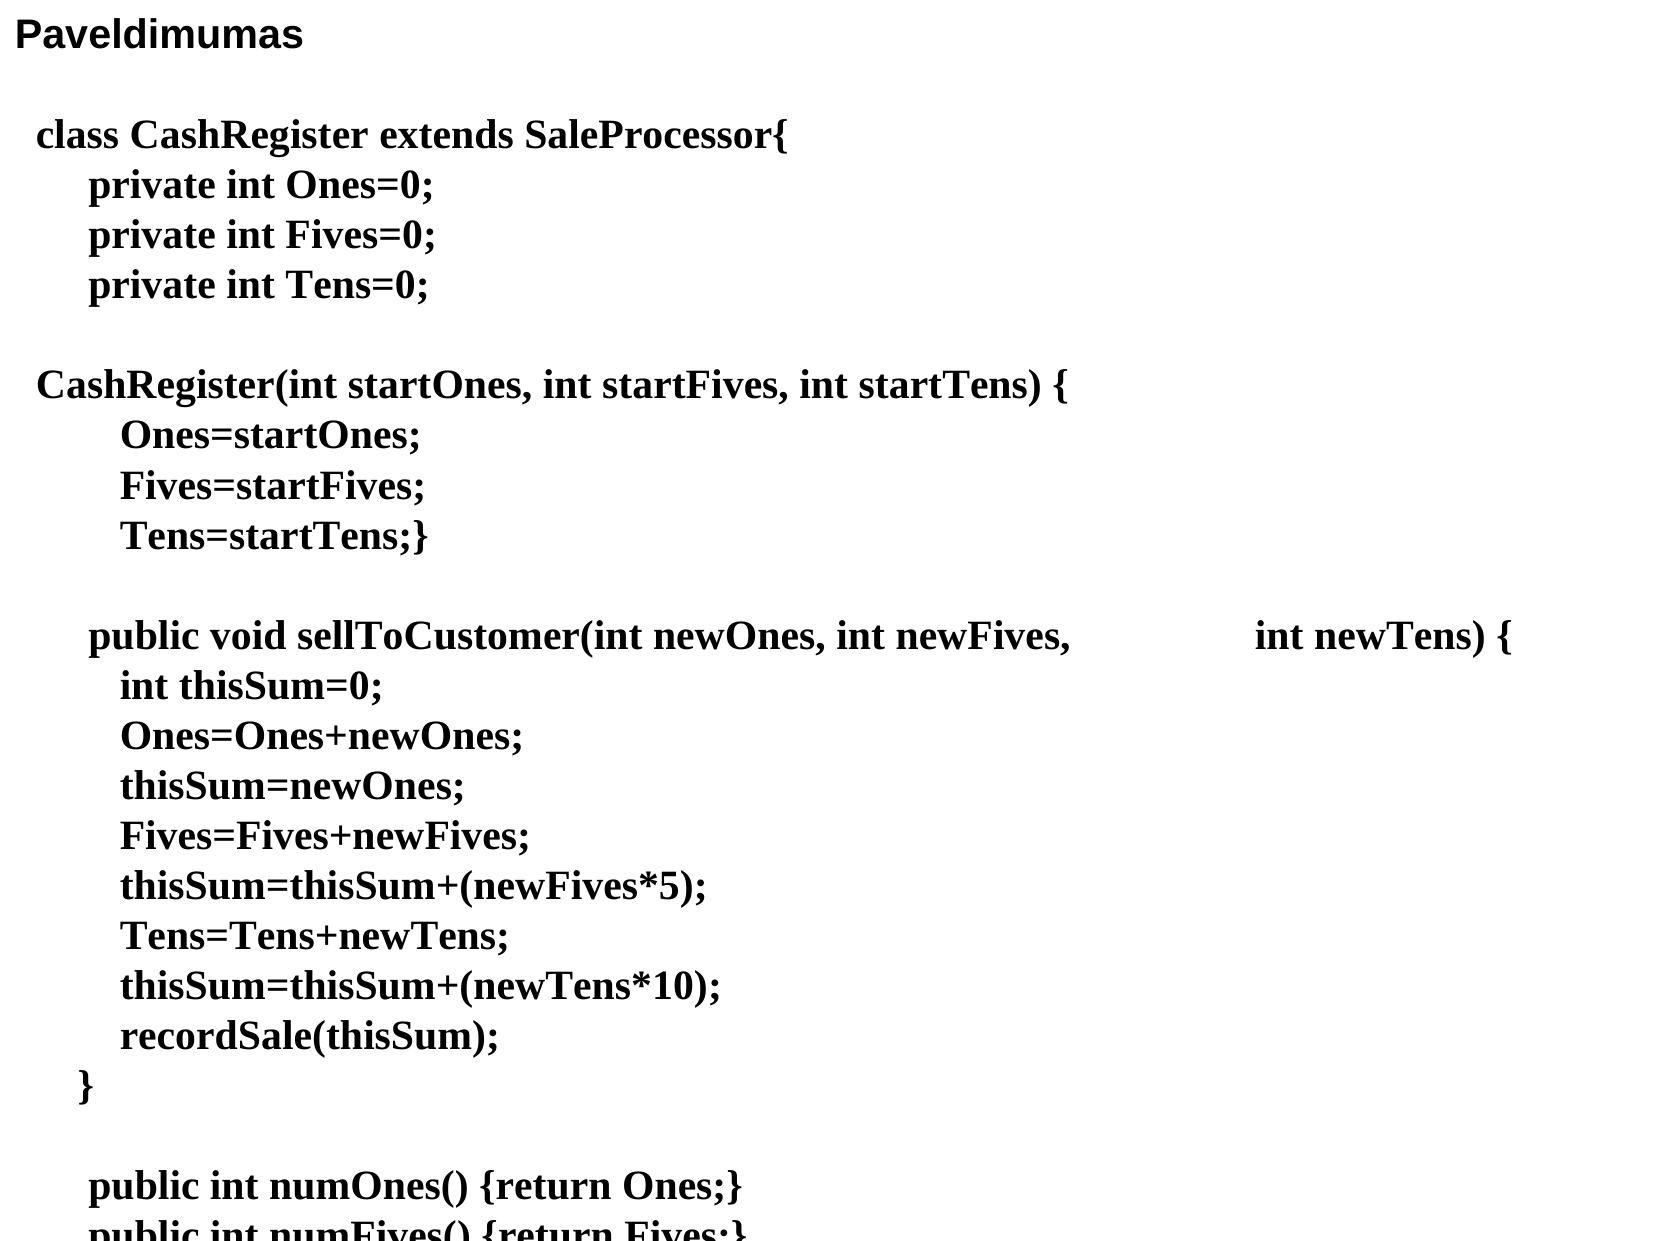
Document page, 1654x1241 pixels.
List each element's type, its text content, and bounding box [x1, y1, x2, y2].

text_box Paveldimumas class CashRegister extends SaleProcessor{ private int Ones=0; private int Fives=0; private int Tens=0; CashRegister(int startOnes, int startFives, int startTens) { Ones=startOnes; Fives=startFives; Tens=startTens;} public void sellToCustomer(int newOnes, int newFives, int newTens) { int thisSum=0; Ones=Ones+newOnes; thisSum=newOnes; Fives=Fives+newFives; thisSum=thisSum+(newFives*5); Tens=Tens+newTens; thisSum=thisSum+(newTens*10); recordSale(thisSum); } public int numOnes() {return Ones;} public int numFives() {return Fives;} public int numTens() {return Tens;} } [0, 0, 1654, 1241]
